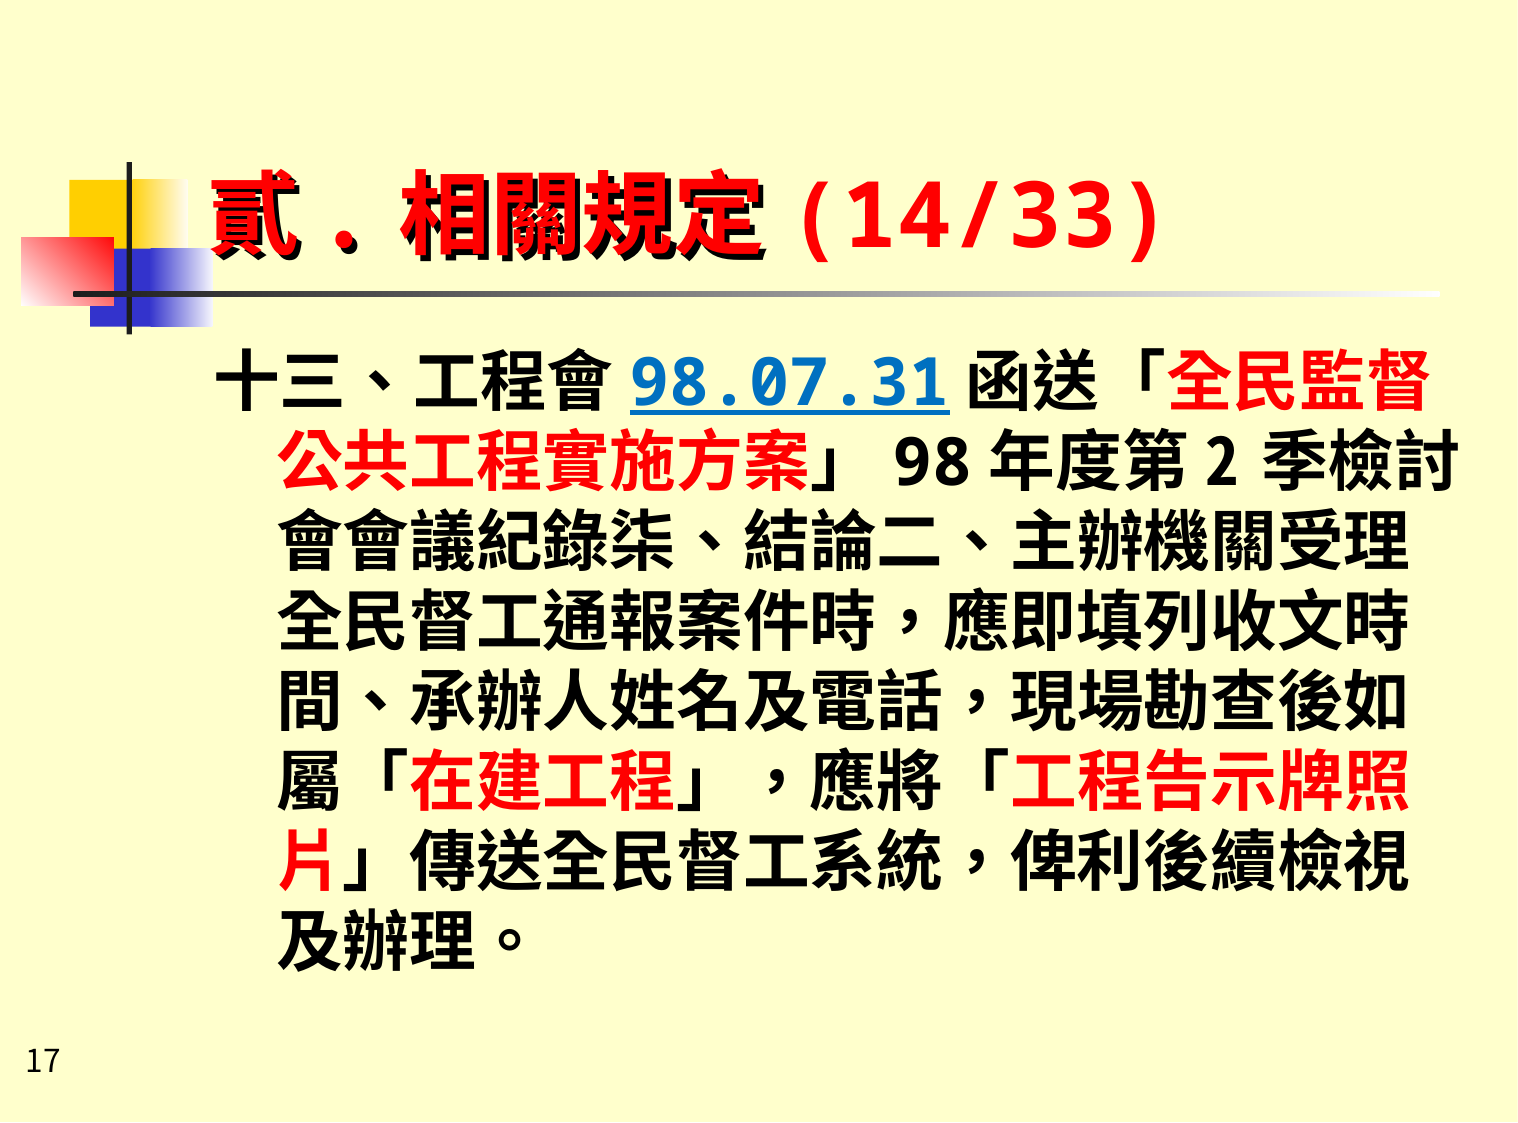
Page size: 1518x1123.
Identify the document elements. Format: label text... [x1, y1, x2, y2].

title 貳.相關規定(14/33) [191, 35, 1485, 275]
list 十三、工程會98.07.31函送「全民監督公共工程實施方案」98年度第2季檢討會會議紀錄柒、結論二、主辦機關受理全民督工通報案件時，應即填列收文時間、承辦人姓名及電話，現場勘查後如屬「在建工程」，應將「工程告示牌照片」傳送全民督工系統，俾利後續檢視及辦理。 [196, 330, 1487, 1004]
text_box <編號> [0, 1032, 78, 1096]
